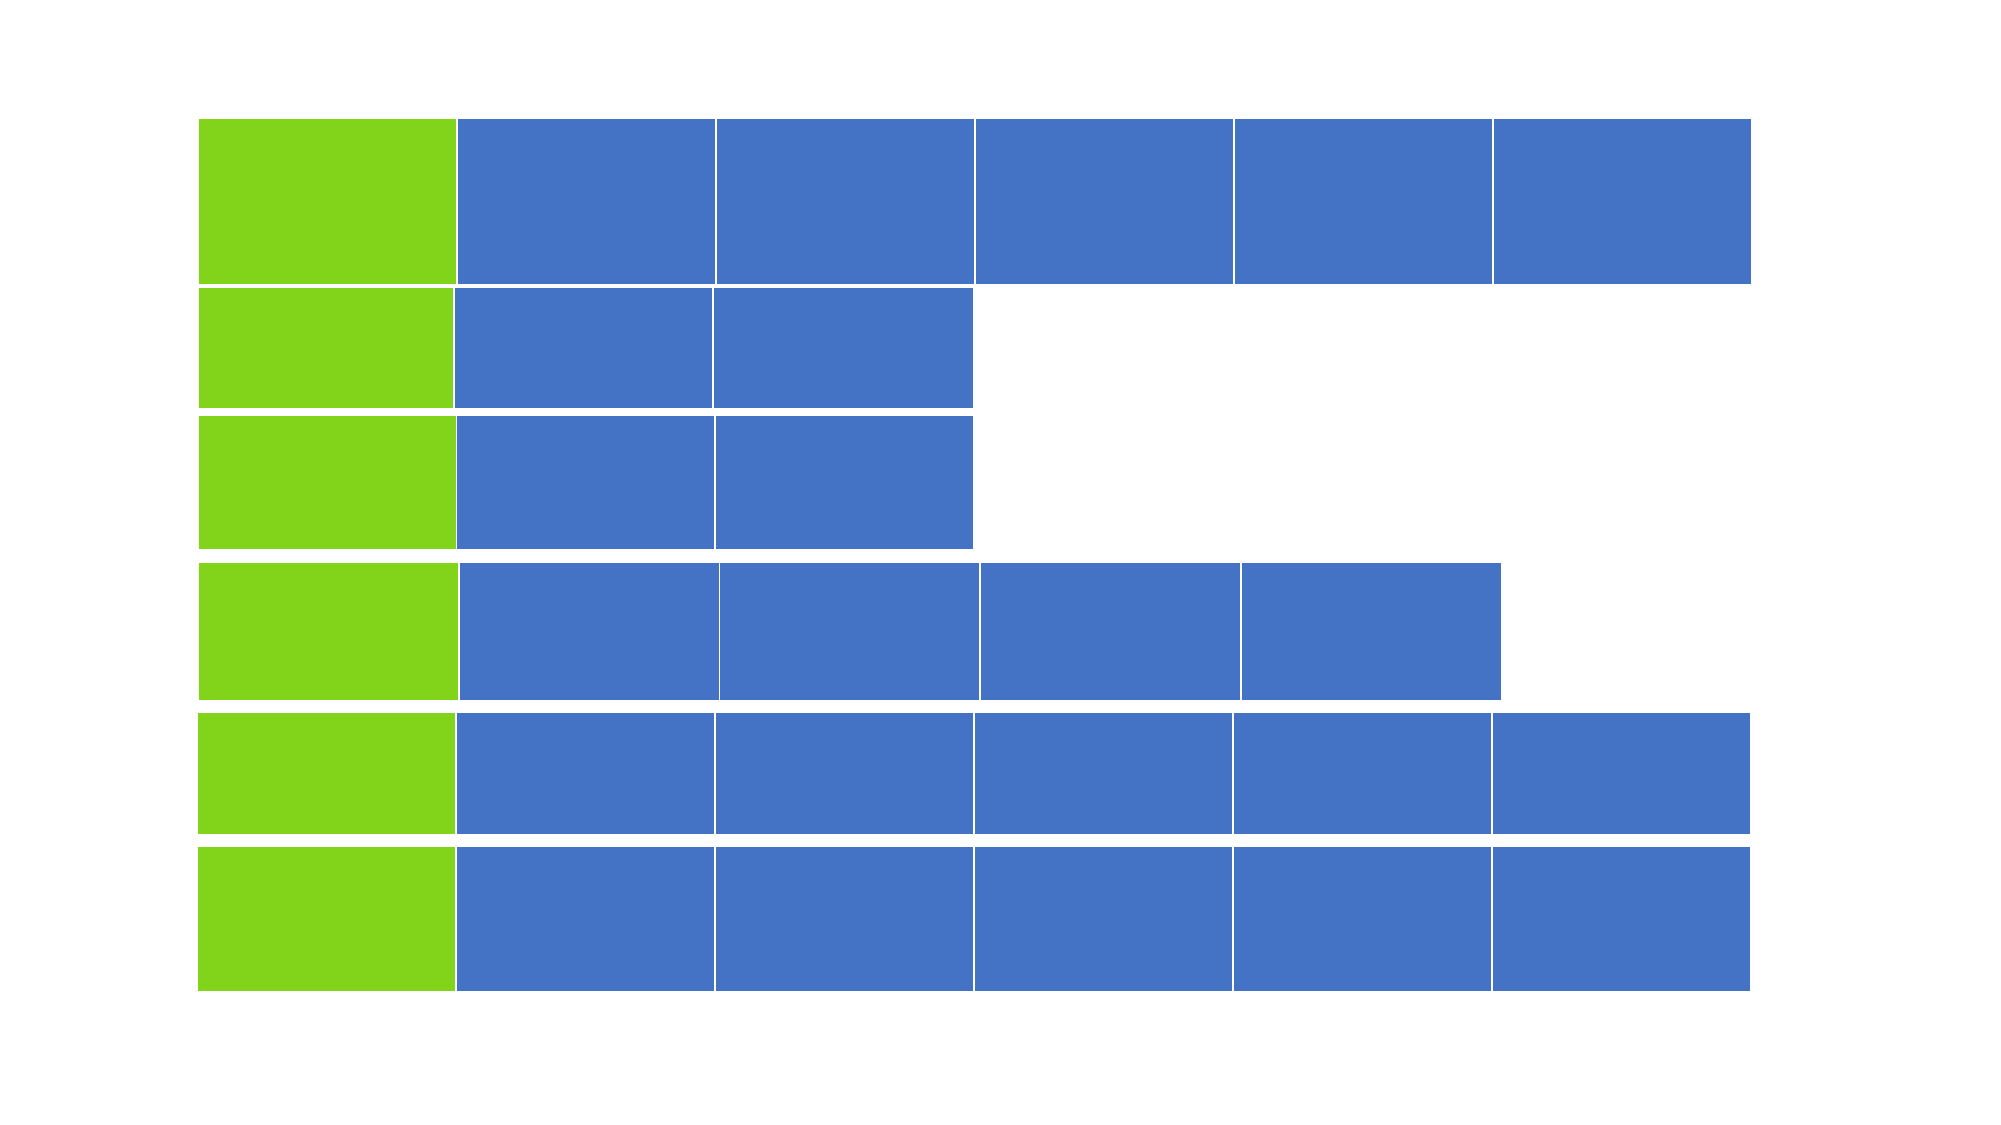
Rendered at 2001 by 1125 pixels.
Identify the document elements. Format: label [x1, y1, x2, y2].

table_header [198, 847, 455, 991]
table_header [457, 713, 714, 834]
table_header [198, 713, 455, 834]
table_header [457, 847, 714, 991]
table_header [458, 119, 715, 284]
table_header [720, 563, 979, 700]
table_header [199, 119, 456, 284]
table_header [455, 288, 712, 408]
table_header [1242, 563, 1501, 700]
table_header [1493, 847, 1750, 991]
table_header [717, 119, 974, 284]
table_header [1234, 713, 1491, 834]
table_header [714, 288, 973, 408]
table_header [716, 416, 973, 549]
table_header [1494, 119, 1751, 284]
table_header [716, 713, 973, 834]
table_header [457, 416, 714, 549]
table_header [1235, 119, 1492, 284]
table_header [1234, 847, 1491, 991]
table_header [975, 847, 1232, 991]
table_header [1493, 713, 1750, 834]
table_header [975, 713, 1232, 834]
table_header [716, 847, 973, 991]
table_header [460, 563, 719, 700]
table_header [199, 563, 458, 700]
table_header [199, 416, 456, 549]
table_header [981, 563, 1240, 700]
table_header [976, 119, 1233, 284]
table_header [199, 288, 453, 408]
